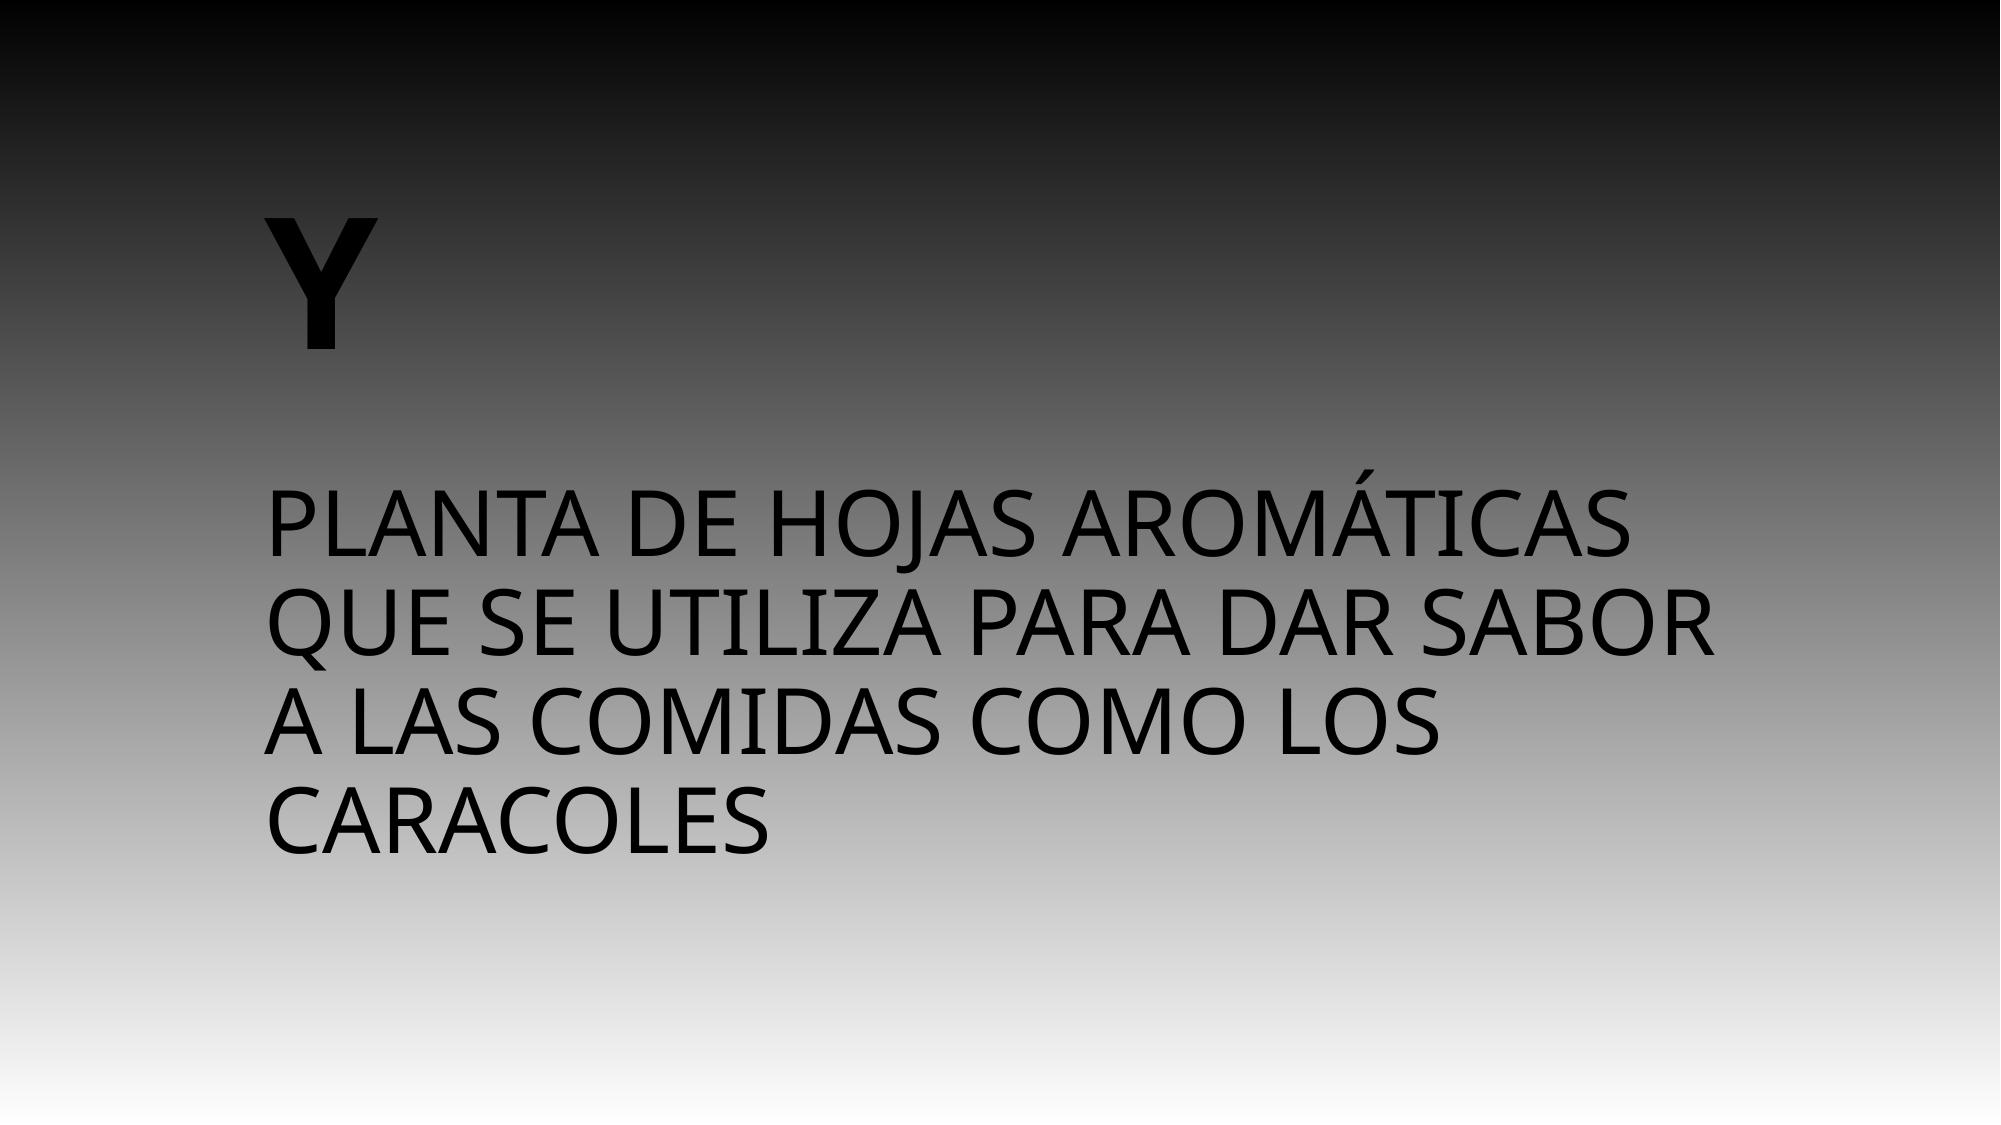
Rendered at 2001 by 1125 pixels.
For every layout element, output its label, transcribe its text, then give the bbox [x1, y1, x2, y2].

subtitle PLANTA DE HOJAS AROMÁTICAS QUE SE UTILIZA PARA DAR SABOR A LAS COMIDAS COMO LOS CARACOLES [249, 470, 1750, 809]
title Y [249, 184, 1750, 456]
